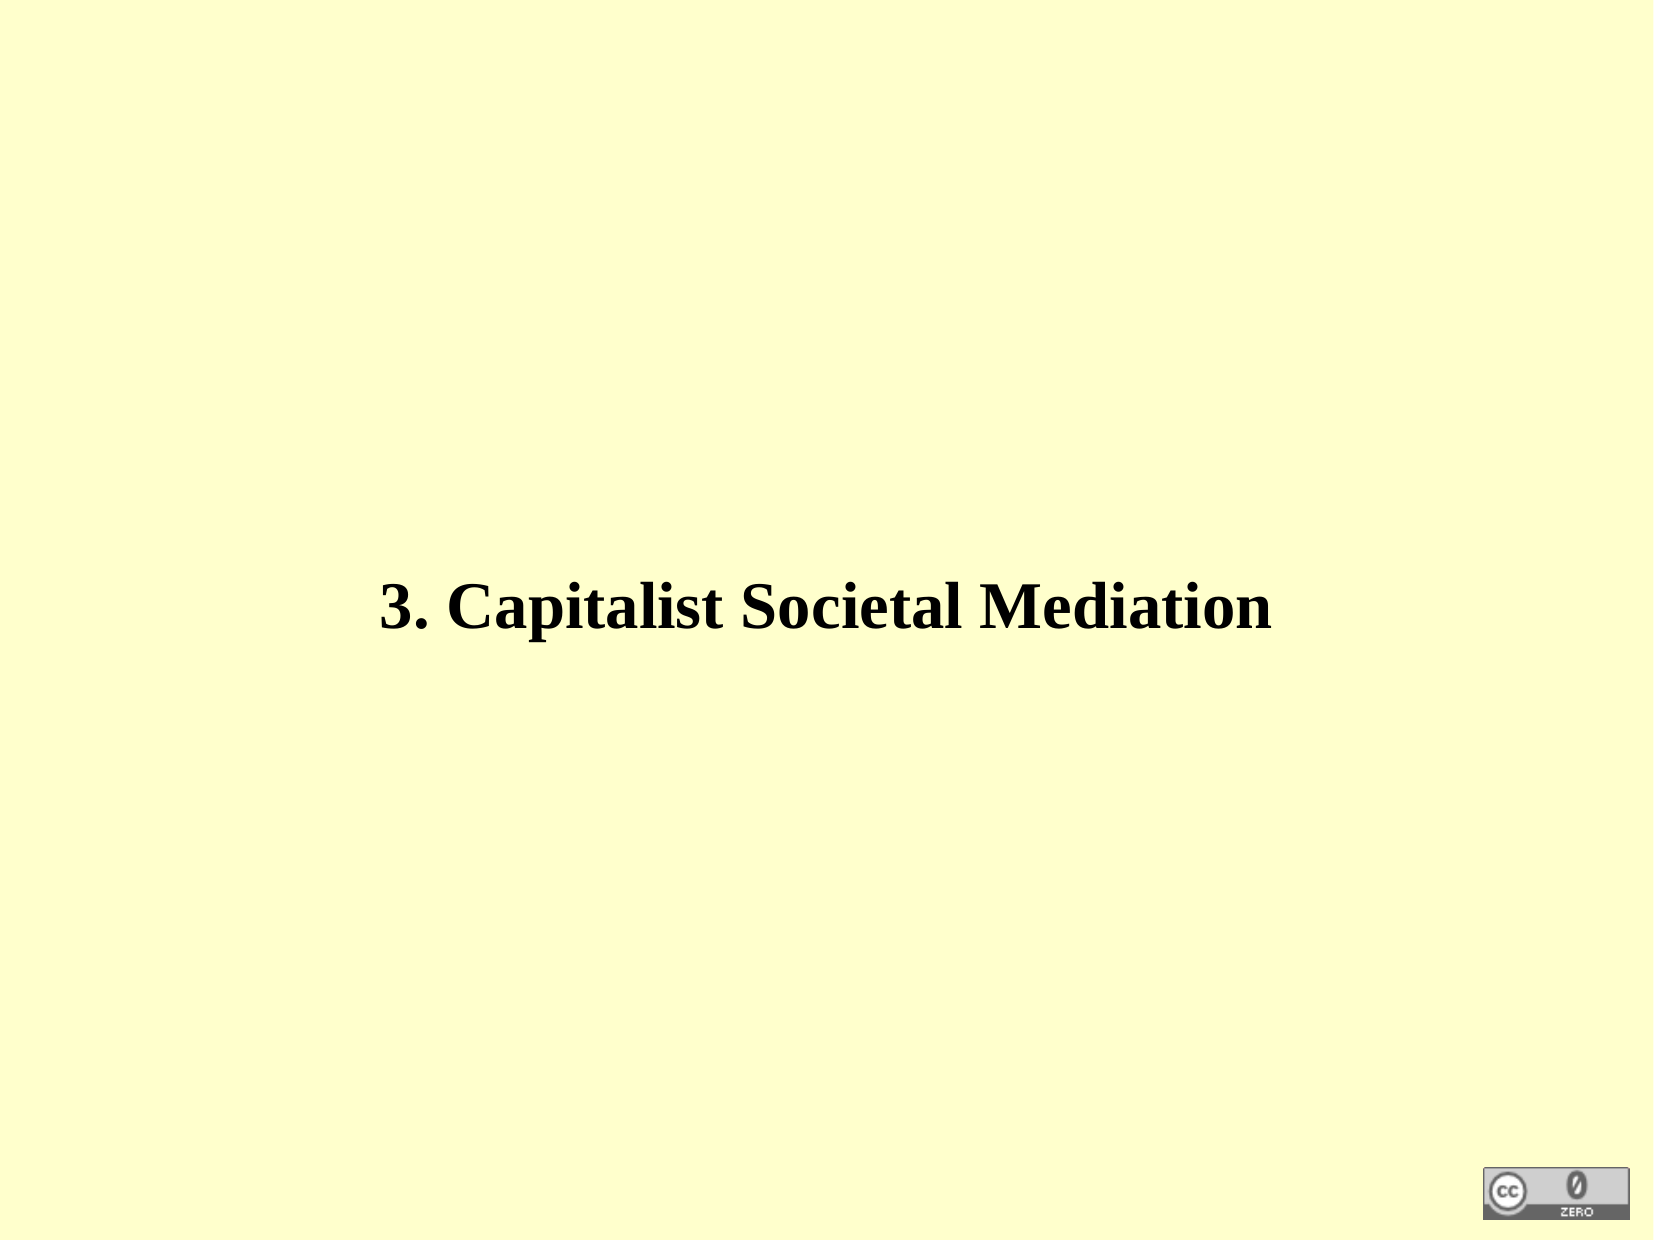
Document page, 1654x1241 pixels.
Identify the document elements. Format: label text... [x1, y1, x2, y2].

picture [1483, 1167, 1630, 1220]
text_box 3. Capitalist Societal Mediation [82, 55, 1571, 1158]
